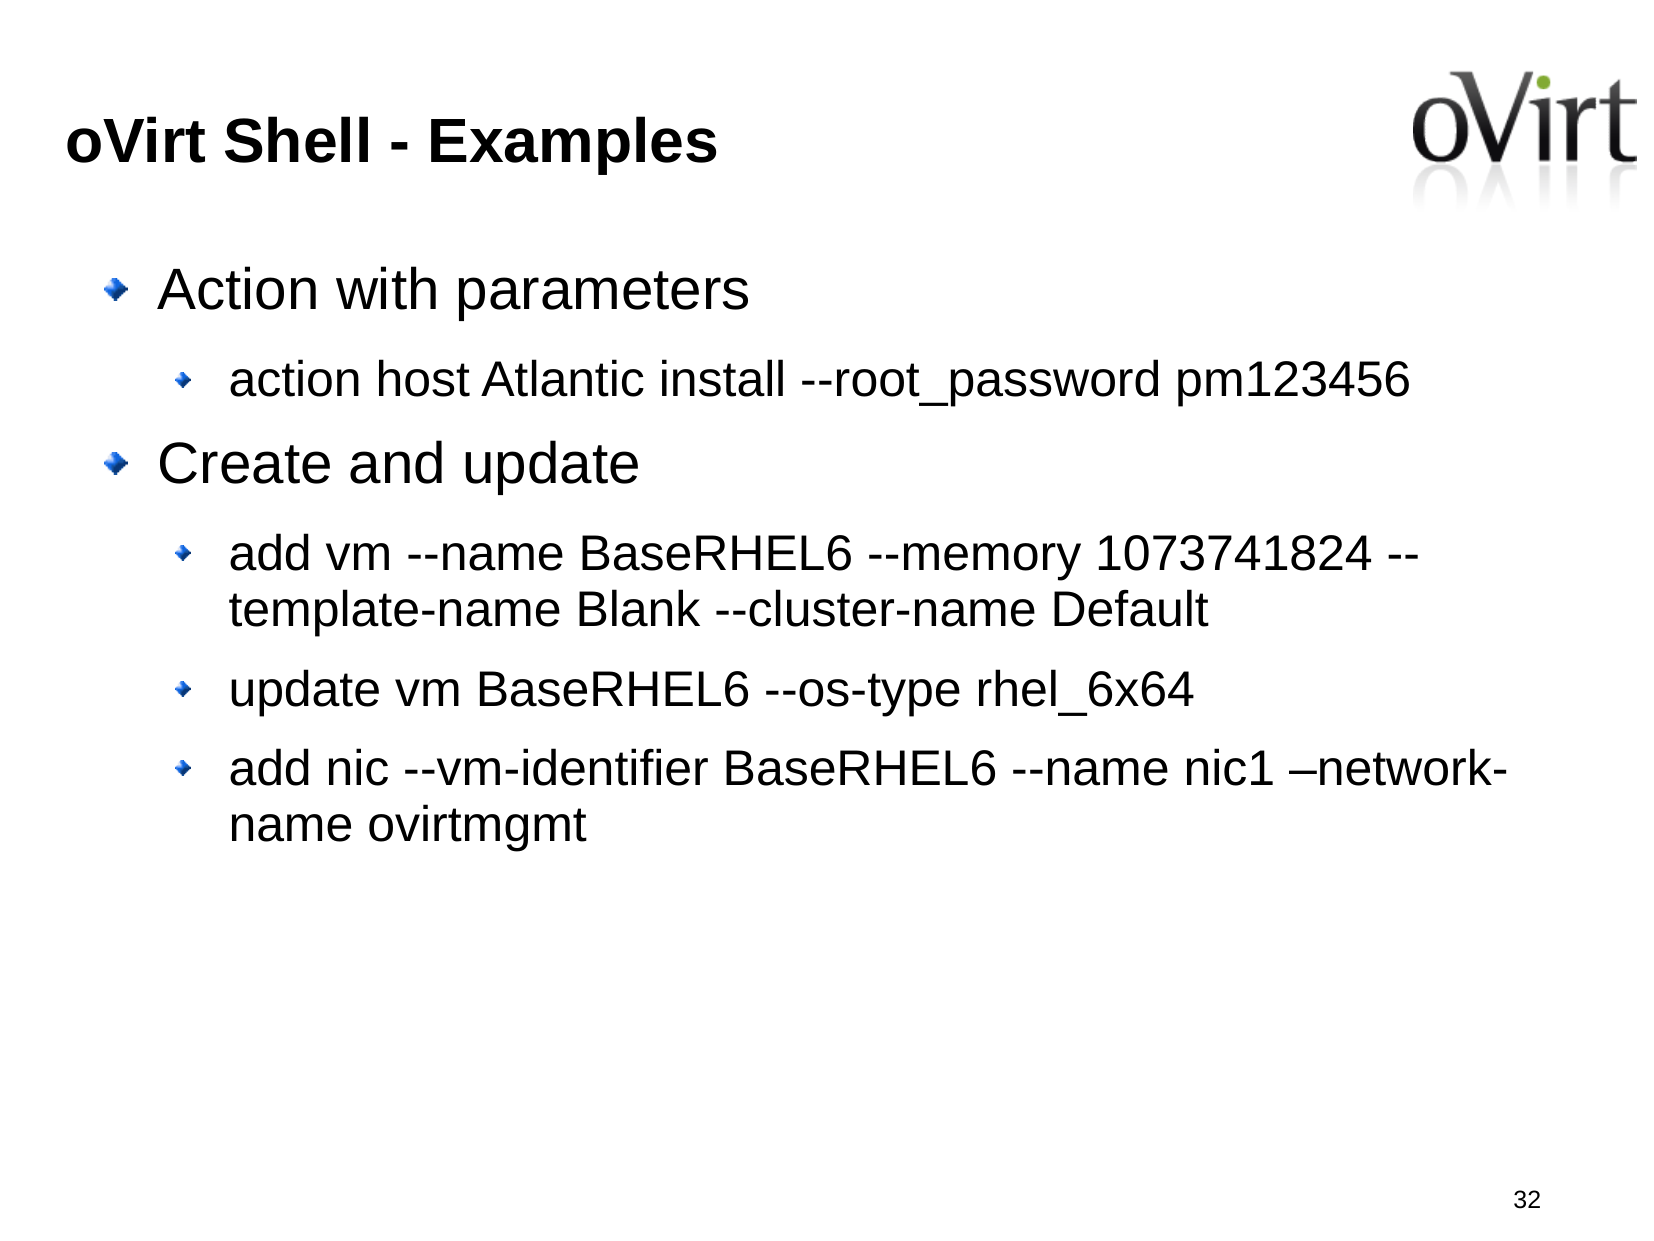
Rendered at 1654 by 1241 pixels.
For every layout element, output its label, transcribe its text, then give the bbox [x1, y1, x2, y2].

picture [1413, 63, 1637, 212]
title oVirt Shell - Examples [65, 90, 760, 192]
list Action with parameters action host Atlantic install --root_password pm123456 Create and update add vm --name BaseRHEL6 --memory 1073741824 --template-name Blank --cluster-name Default update vm BaseRHEL6 --os-type rhel_6x64 add nic --vm-identifier BaseRHEL6 --name nic1 –network-name ovirtmgmt [86, 257, 1576, 1013]
